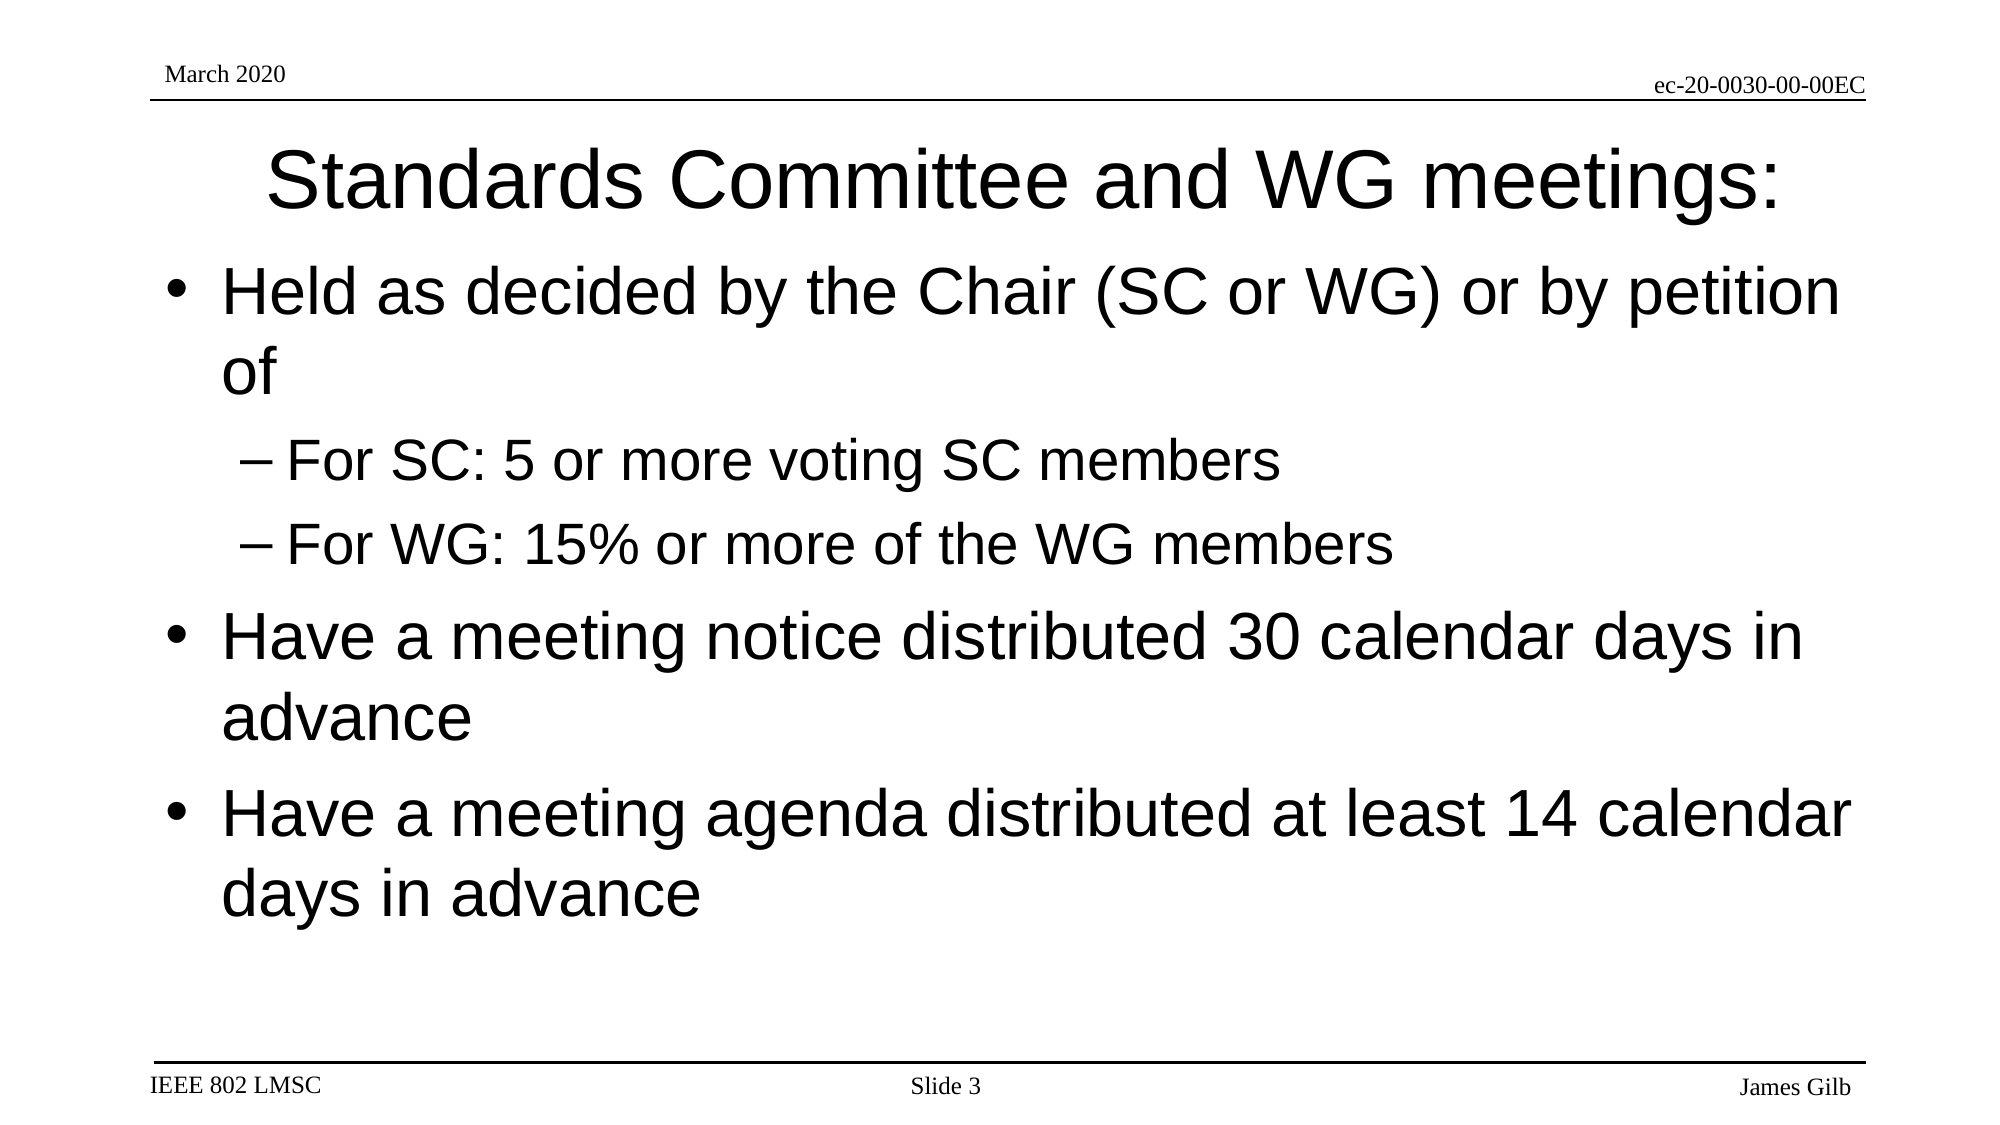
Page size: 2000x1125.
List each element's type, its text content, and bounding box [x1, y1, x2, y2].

list Held as decided by the Chair (SC or WG) or by petition of For SC: 5 or more voting SC members For WG: 15% or more of the WG members Have a meeting notice distributed 30 calendar days in advance Have a meeting agenda distributed at least 14 calendar days in advance [149, 239, 1900, 1051]
title Standards Committee and WG meetings: [149, 112, 1900, 238]
